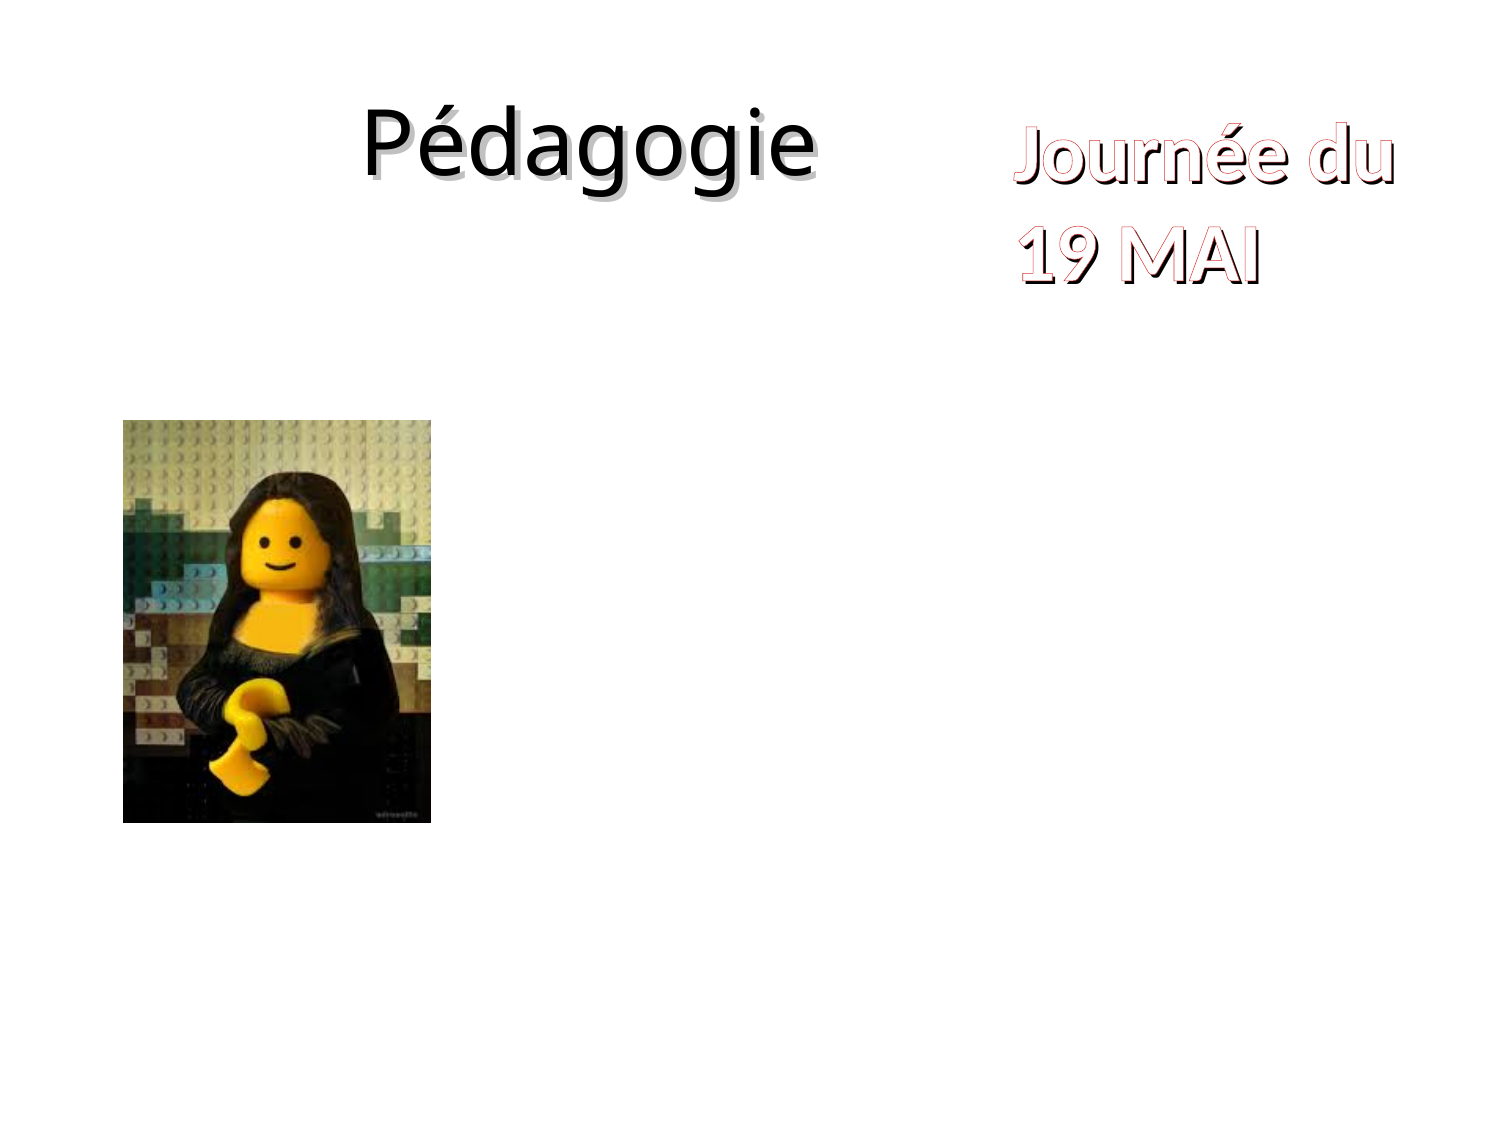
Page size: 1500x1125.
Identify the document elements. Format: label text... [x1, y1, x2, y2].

title Pédagogie [75, 45, 1426, 233]
picture [123, 420, 431, 823]
text_box Journée du 19 MAI [998, 90, 1424, 308]
